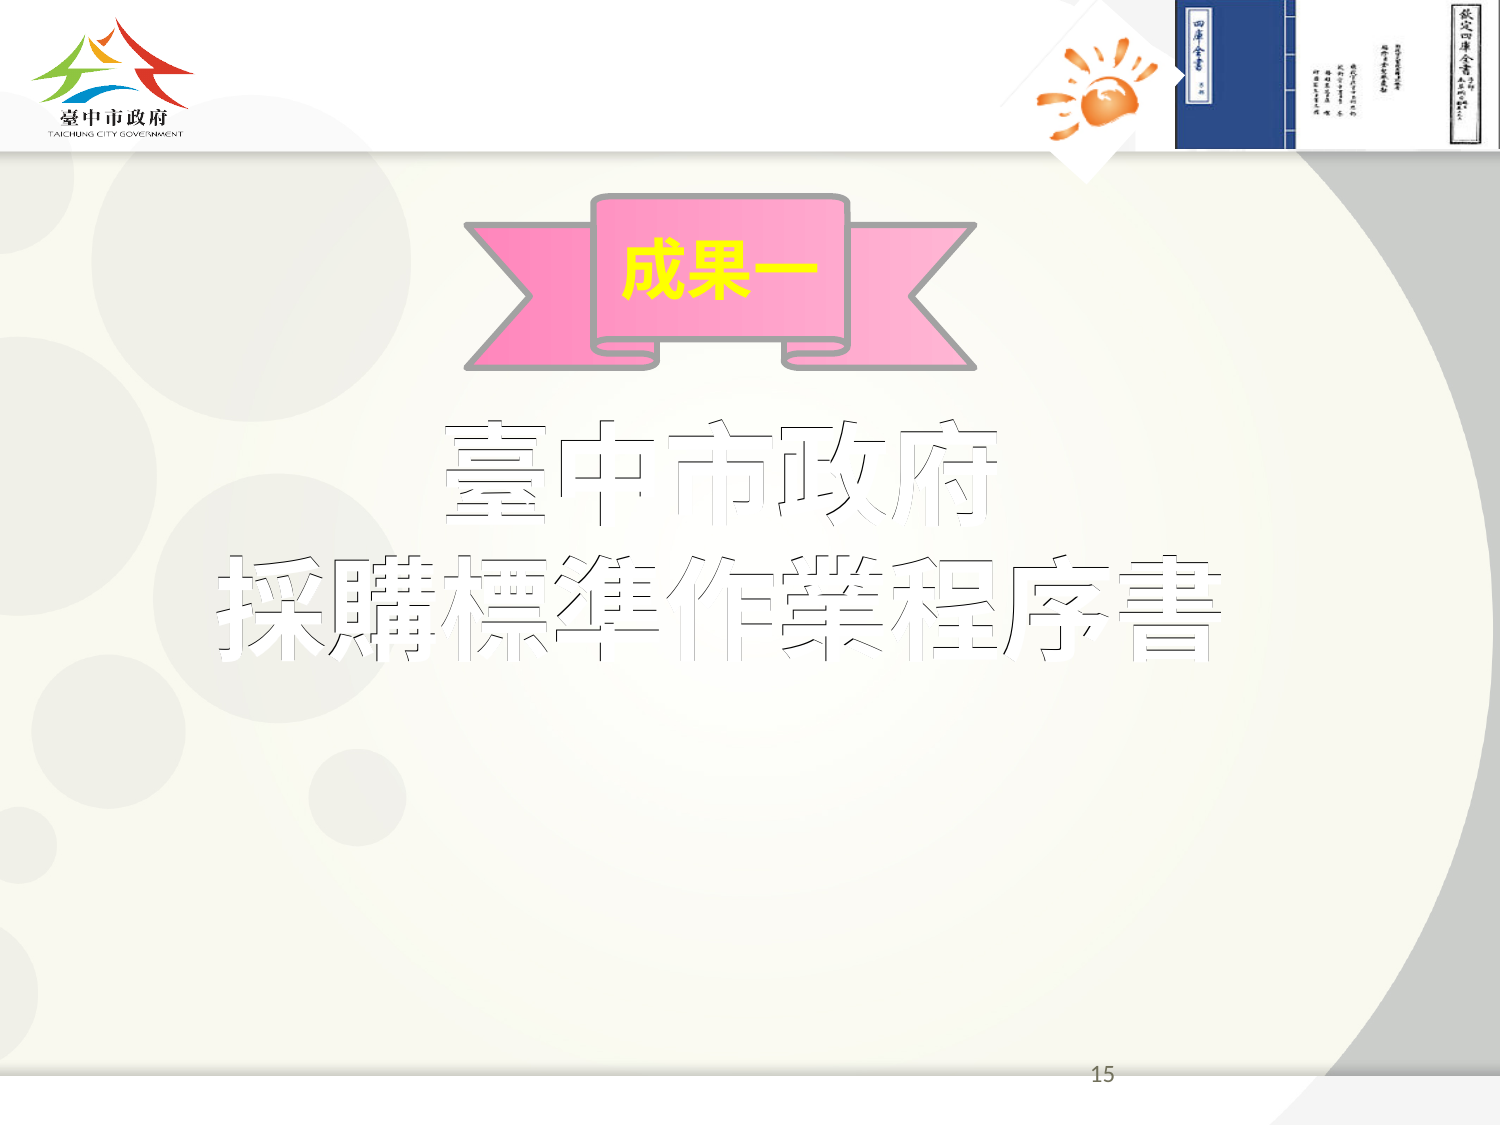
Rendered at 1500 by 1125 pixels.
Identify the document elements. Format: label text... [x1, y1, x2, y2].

picture [28, 6, 197, 147]
text_box 臺中市政府 採購標準作業程序書 [200, 397, 1242, 682]
picture [991, 0, 1500, 185]
text_box 成果一 [466, 196, 975, 368]
text_box [1074, 1042, 1426, 1103]
